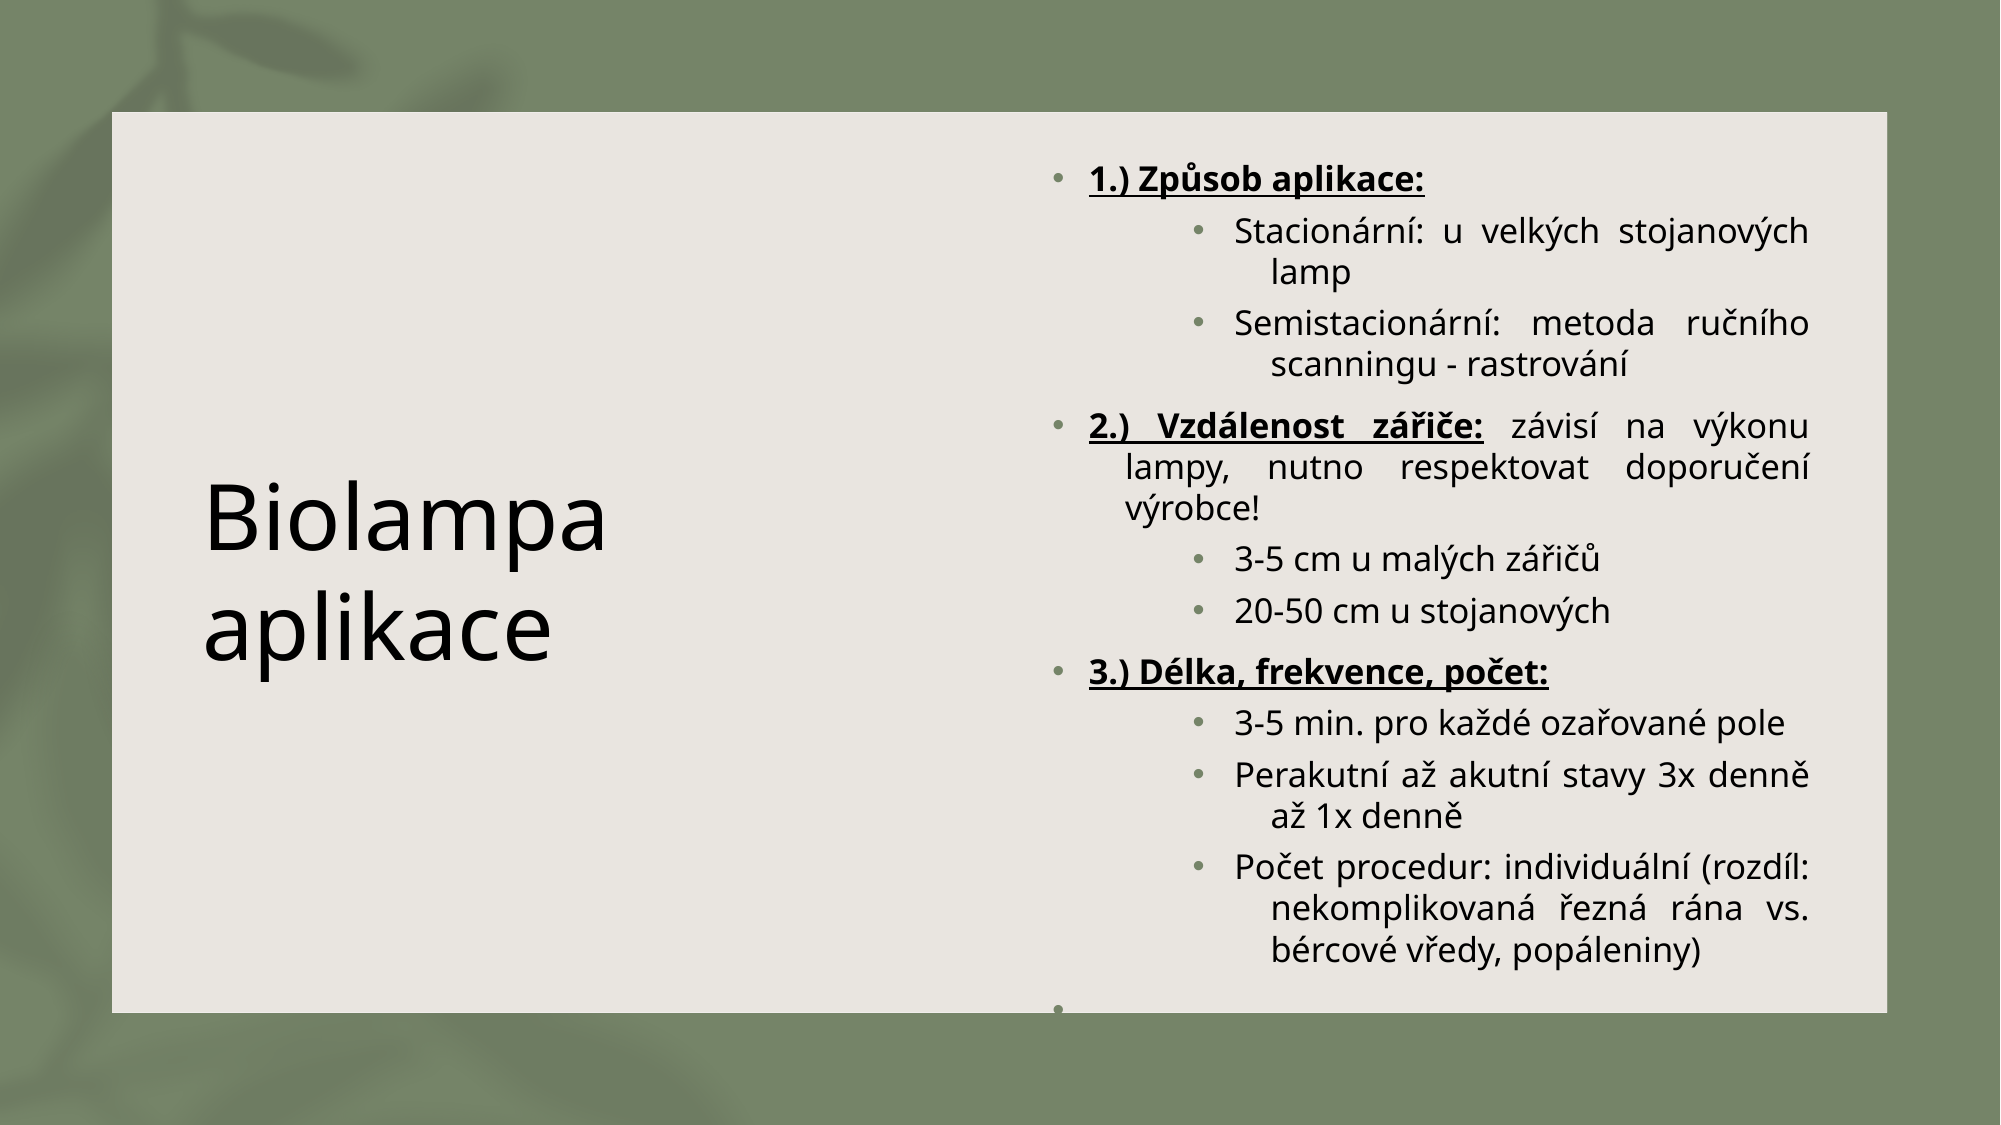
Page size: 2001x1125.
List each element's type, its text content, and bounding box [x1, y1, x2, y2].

text_box [112, 0, 2000, 1125]
list 1.) Způsob aplikace: Stacionární: u velkých stojanových lamp Semistacionární: metoda ručního scanningu - rastrování 2.) Vzdálenost zářiče: závisí na výkonu lampy, nutno respektovat doporučení výrobce! 3-5 cm u malých zářičů 20-50 cm u stojanových 3.) Délka, frekvence, počet: 3-5 min. pro každé ozařované pole Perakutní až akutní stavy 3x denně až 1x denně Počet procedur: individuální (rozdíl: nekomplikovaná řezná rána vs. bércové vředy, popáleniny) [1037, 149, 1825, 988]
title Biolampa aplikace [187, 149, 1000, 988]
picture [0, 0, 860, 1125]
